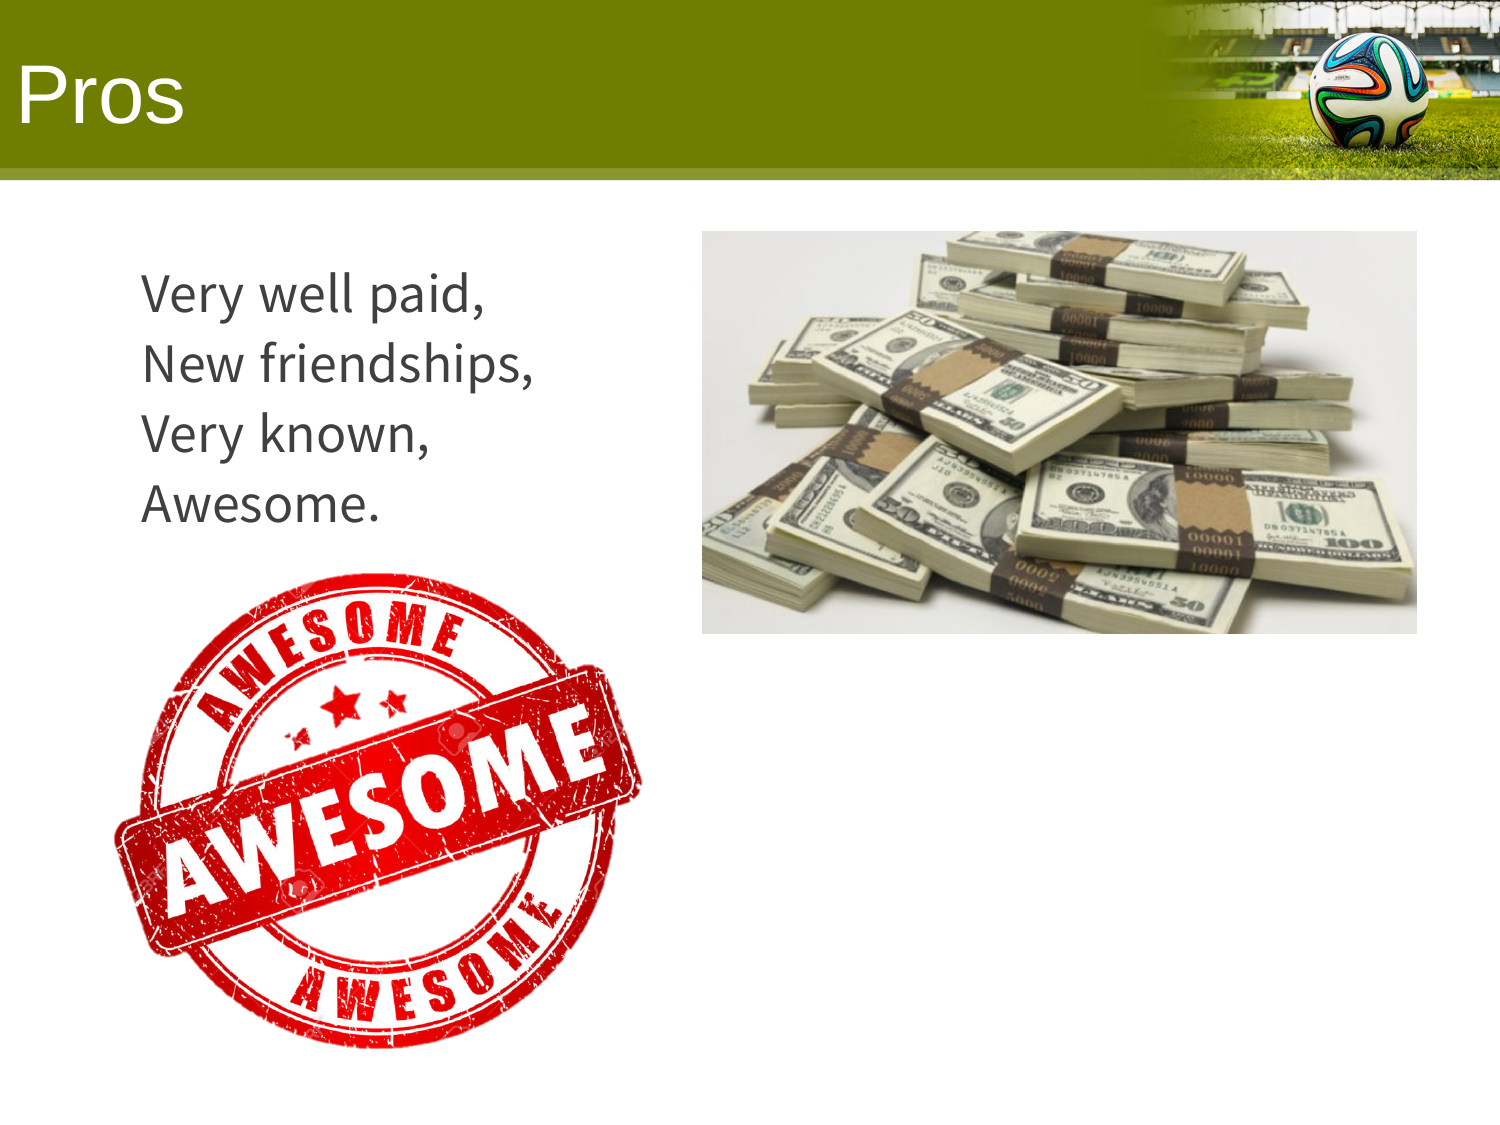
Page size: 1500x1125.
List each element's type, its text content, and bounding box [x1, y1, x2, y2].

picture [0, 179, 1500, 1125]
list Very well paid, New friendships, Very known, Awesome. [76, 255, 1427, 847]
title Pros [0, 2, 1500, 179]
